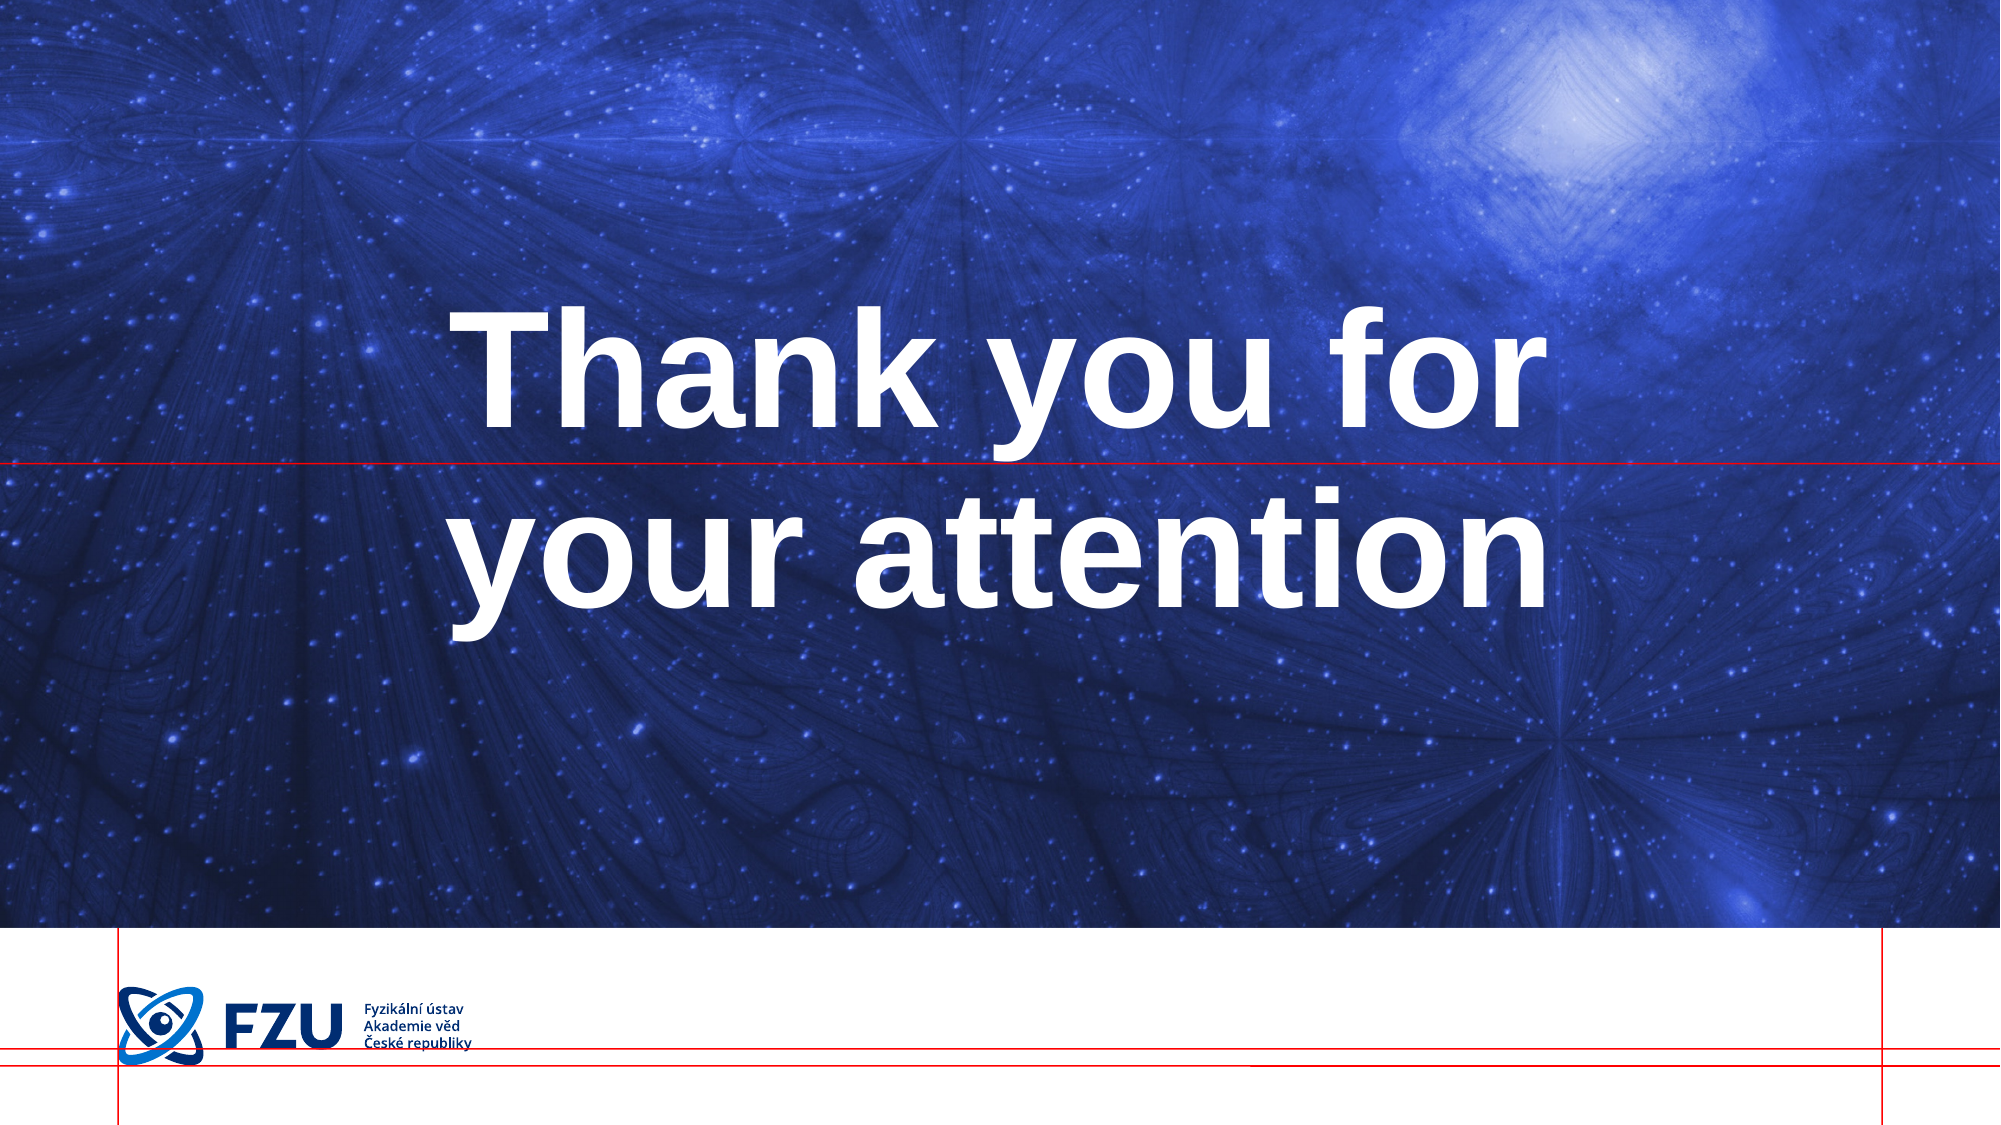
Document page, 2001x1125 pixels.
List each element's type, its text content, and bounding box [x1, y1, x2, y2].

picture [0, 465, 2000, 928]
picture [0, 0, 2000, 462]
text_box Thank you for your attention [118, 100, 1882, 644]
